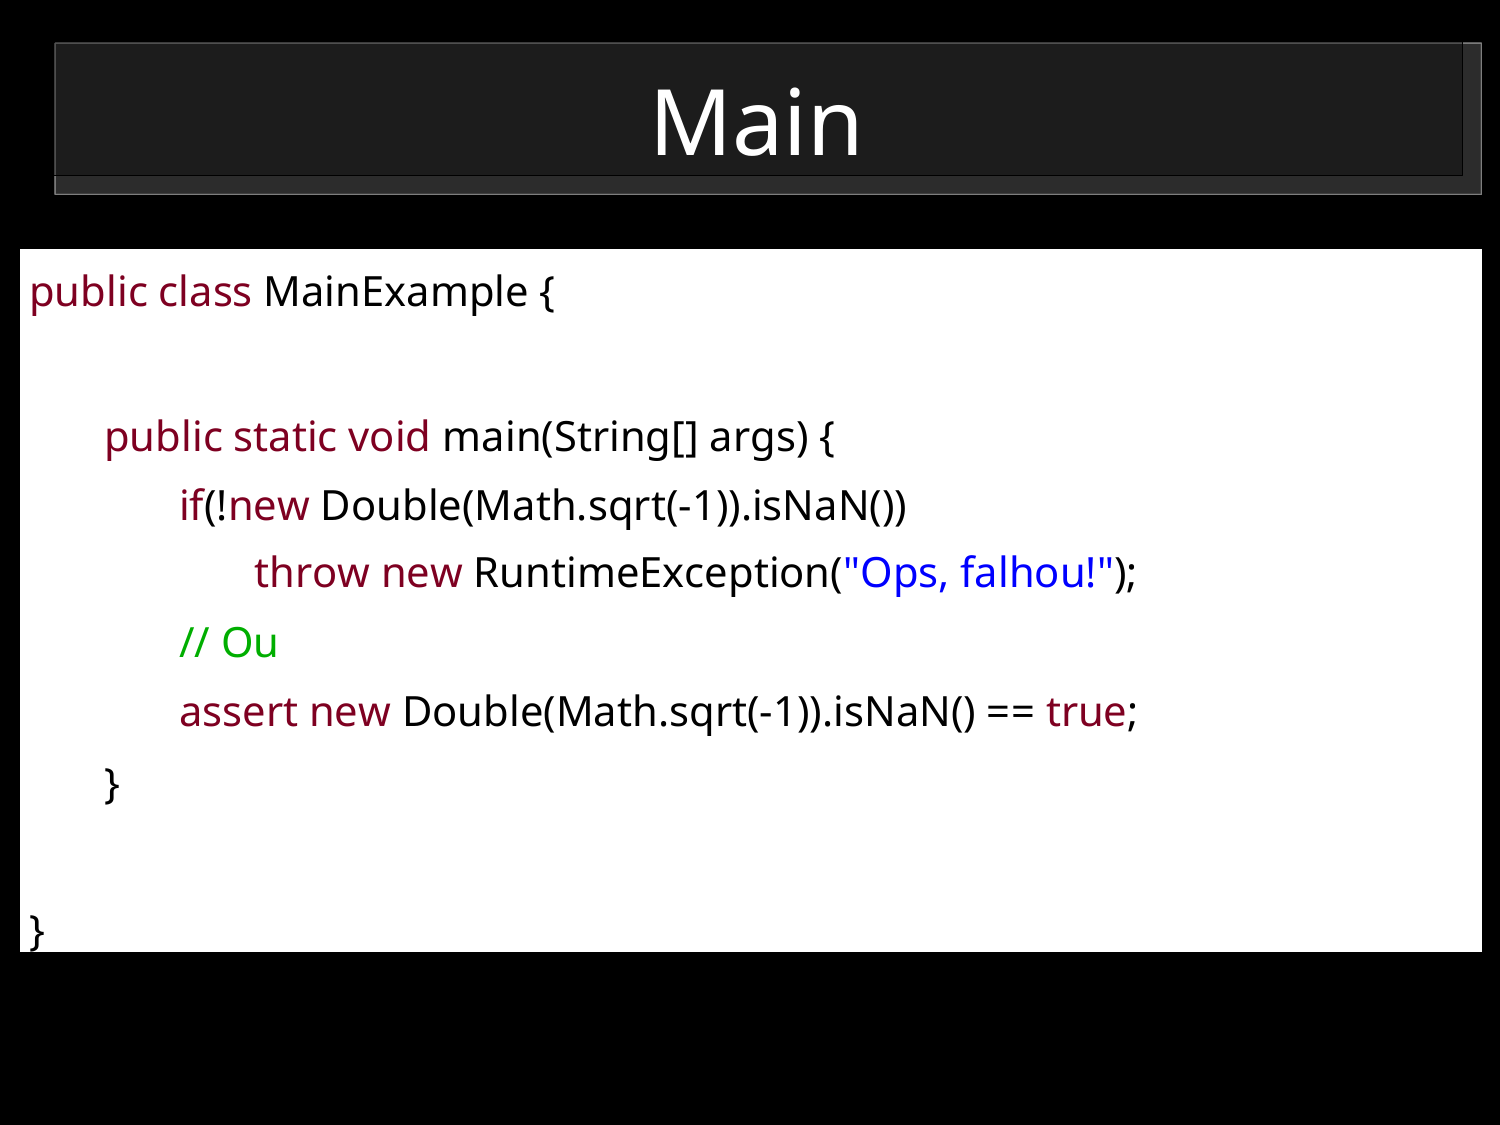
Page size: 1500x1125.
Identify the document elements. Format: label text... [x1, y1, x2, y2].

text_box [19, 248, 1483, 953]
title Main [37, 46, 1477, 193]
list public class MainExample { public static void main(String[] args) { if(!new Double(Math.sqrt(-1)).isNaN()) throw new RuntimeException("Ops, falhou!"); // Ou assert new Double(Math.sqrt(-1)).isNaN() == true; } } [29, 261, 1469, 929]
